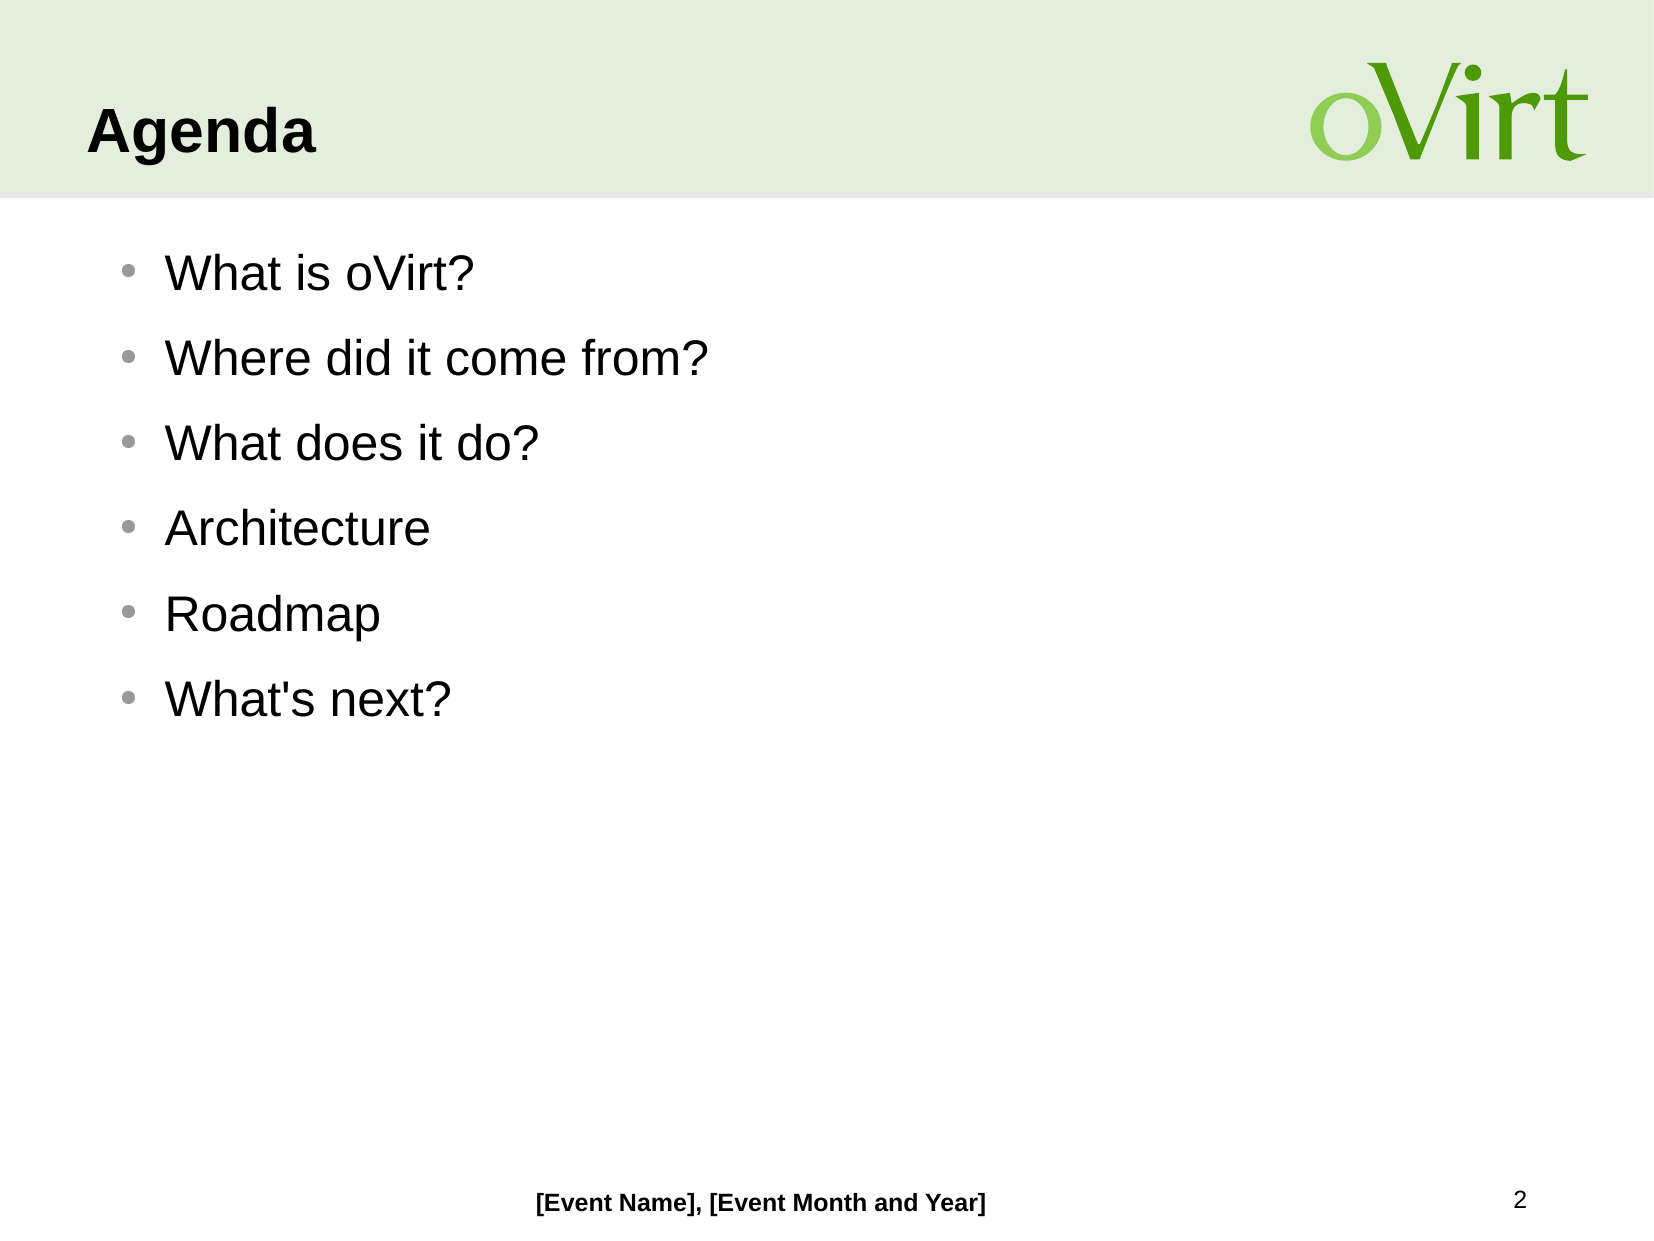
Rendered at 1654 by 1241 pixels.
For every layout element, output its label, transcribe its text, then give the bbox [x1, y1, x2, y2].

list What is oVirt? Where did it come from? What does it do? Architecture Roadmap What's next? [104, 244, 1530, 964]
title Agenda [86, 36, 1307, 225]
